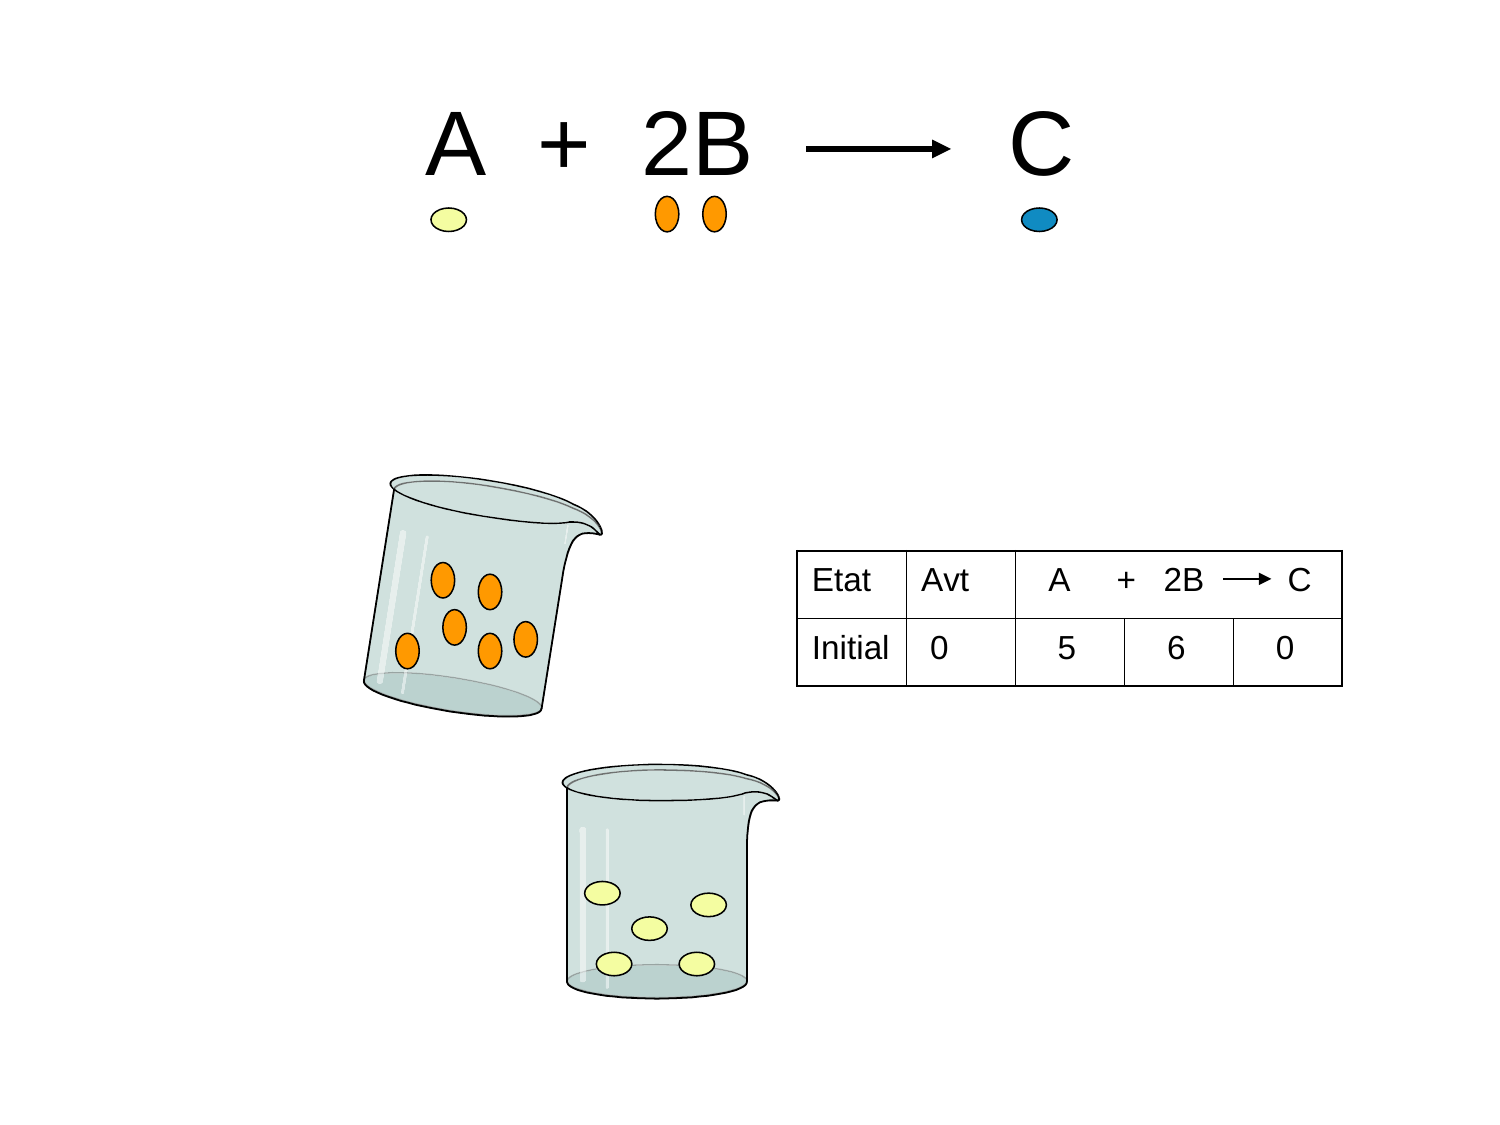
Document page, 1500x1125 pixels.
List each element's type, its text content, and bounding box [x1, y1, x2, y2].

table_cell Initial [798, 619, 906, 685]
table_header Avt [907, 552, 1015, 618]
text_box [631, 916, 668, 941]
text_box [395, 633, 420, 669]
text_box [584, 881, 621, 905]
text_box [442, 609, 467, 646]
picture [560, 763, 781, 1000]
text_box [690, 893, 727, 917]
text_box [1021, 207, 1058, 232]
text_box [478, 633, 502, 669]
table_header A + 2B C [1016, 552, 1341, 618]
text_box [430, 207, 467, 232]
text_box [655, 196, 679, 232]
table_header Etat [798, 552, 906, 618]
table_cell 6 [1125, 619, 1233, 685]
text_box [431, 562, 455, 598]
picture [354, 463, 609, 732]
table_cell 0 [907, 619, 1015, 685]
text_box [513, 621, 538, 658]
text_box [702, 196, 727, 232]
text_box [478, 574, 502, 610]
title A + 2B C [75, 45, 1426, 233]
text_box [679, 952, 715, 976]
text_box [596, 952, 632, 976]
table_cell 5 [1016, 619, 1124, 685]
table_cell 0 [1234, 619, 1341, 685]
